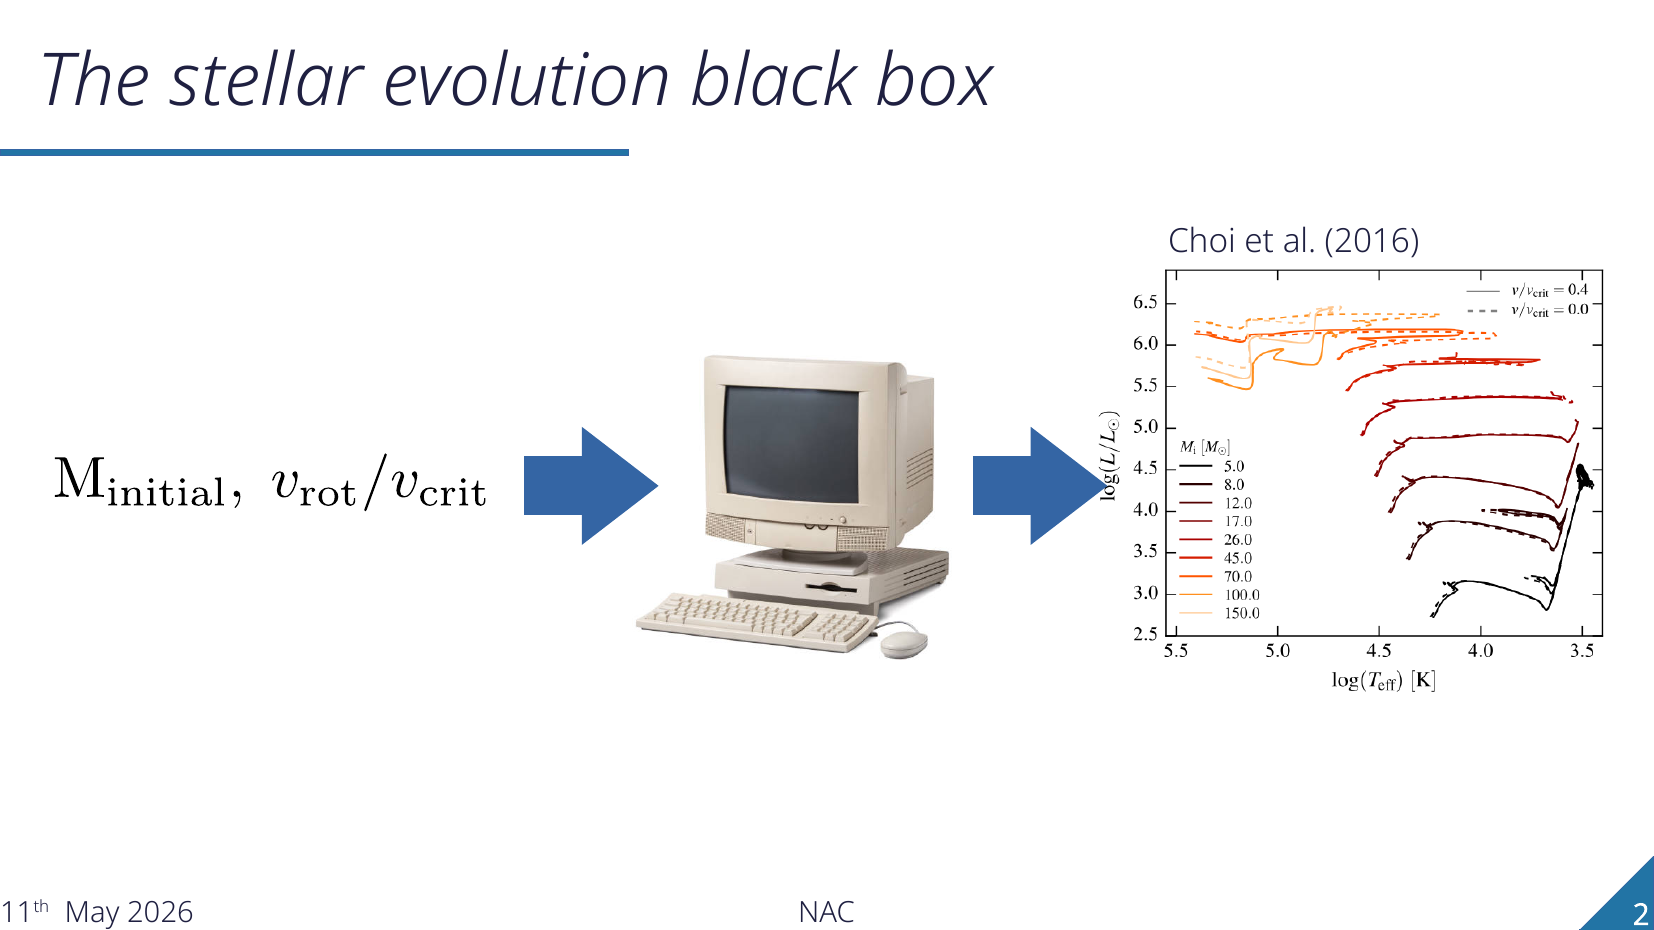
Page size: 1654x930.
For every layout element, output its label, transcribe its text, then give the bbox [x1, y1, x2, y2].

picture [592, 327, 1022, 672]
list Choi et al. (2016) [1097, 217, 1428, 279]
title The stellar evolution black box [37, 0, 1612, 156]
picture [52, 453, 486, 512]
picture [1083, 257, 1614, 699]
